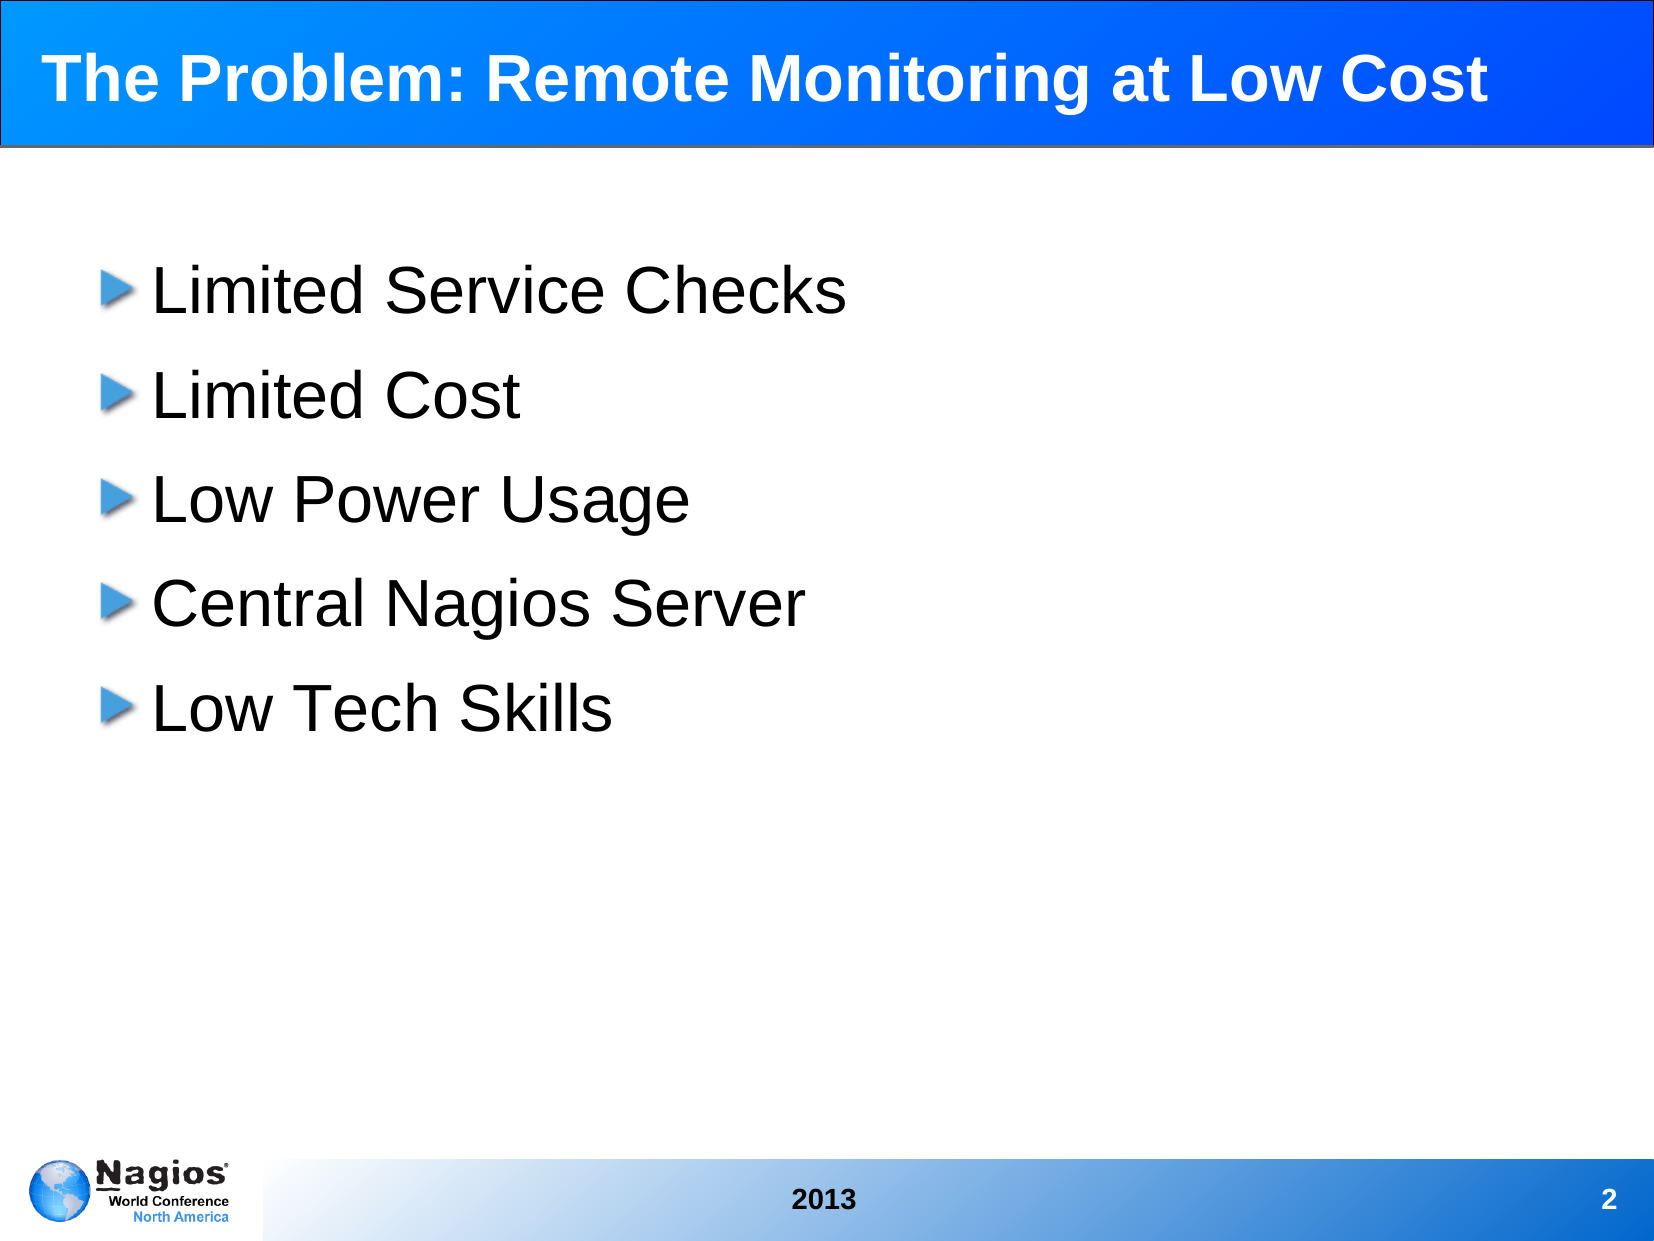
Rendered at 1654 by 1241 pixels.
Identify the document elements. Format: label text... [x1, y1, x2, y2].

picture [29, 1159, 229, 1235]
list Limited Service Checks Limited Cost Low Power Usage Central Nagios Server Low Tech Skills [80, 253, 1638, 1072]
title The Problem: Remote Monitoring at Low Cost [41, 29, 1628, 127]
